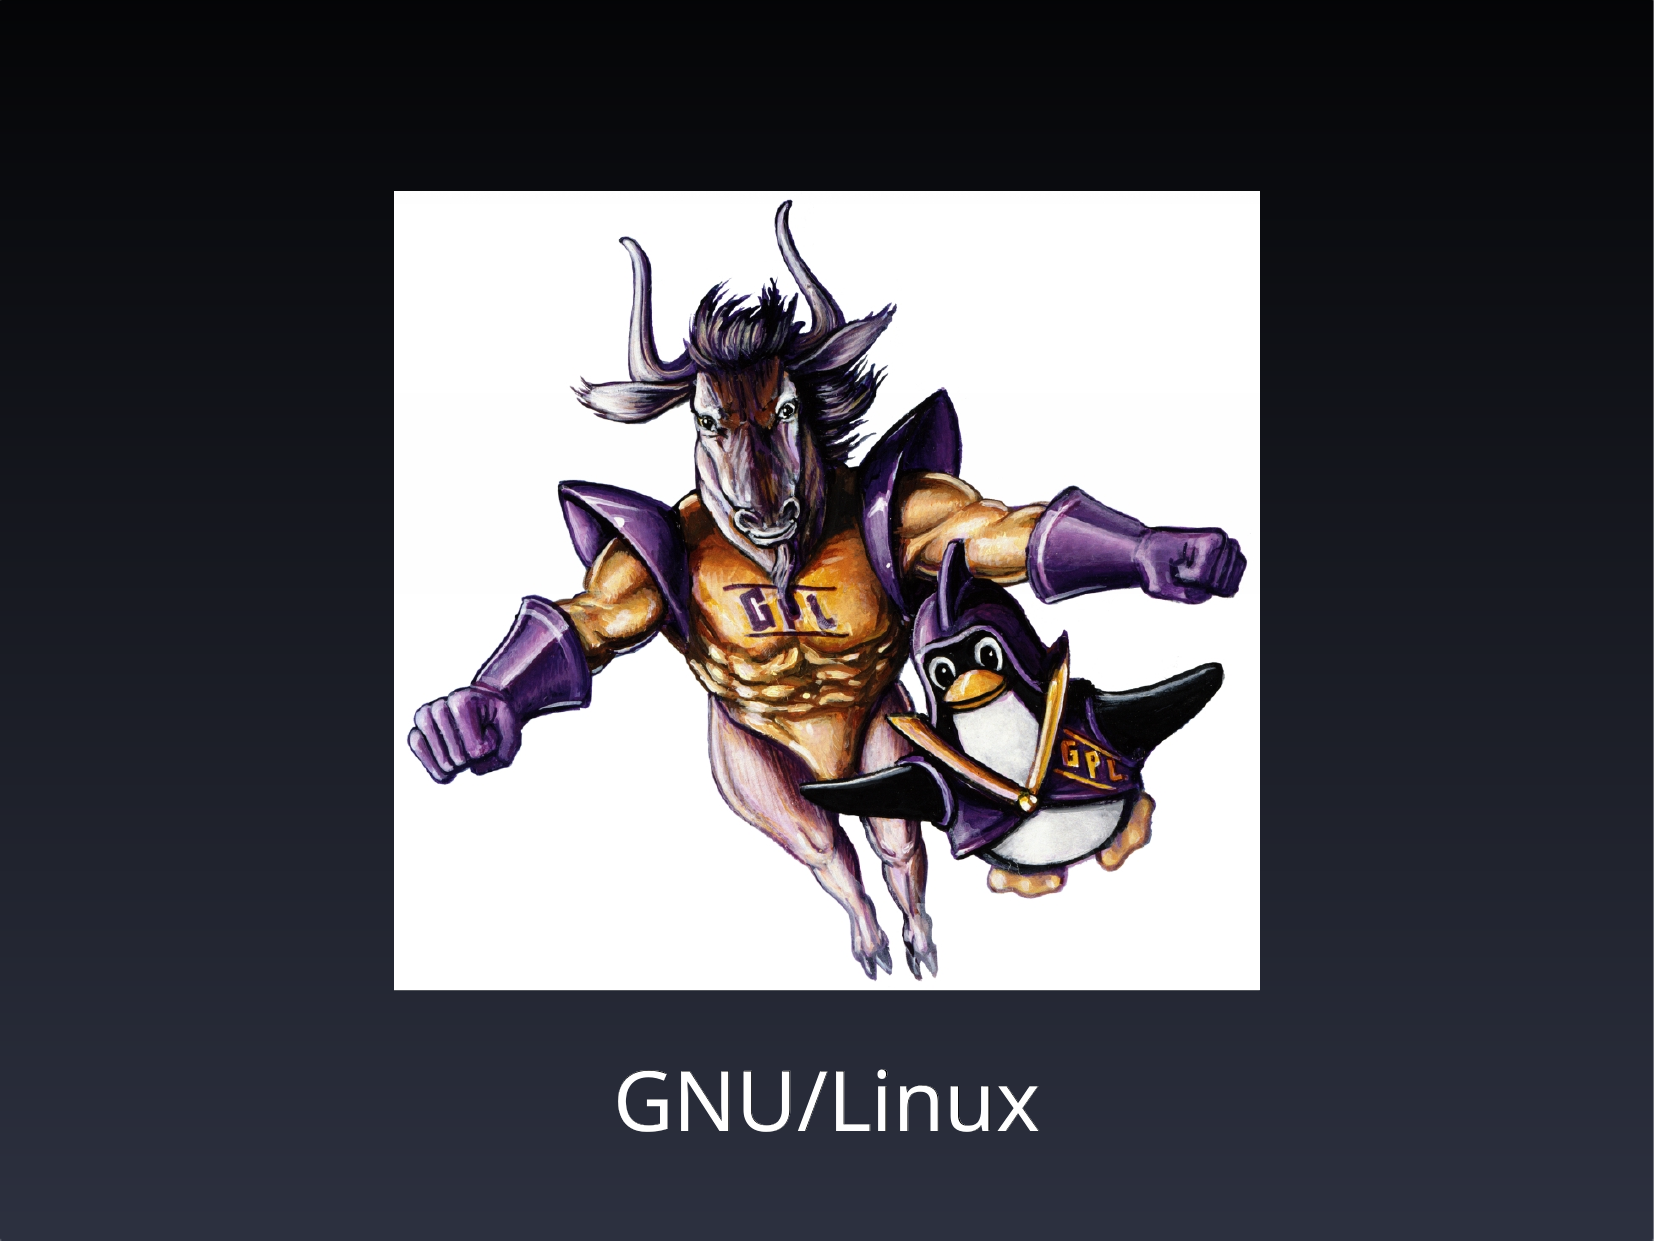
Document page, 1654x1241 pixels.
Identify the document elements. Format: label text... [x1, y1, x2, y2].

text_box GNU/Linux [206, 1034, 1447, 1145]
picture [0, 0, 1654, 1241]
